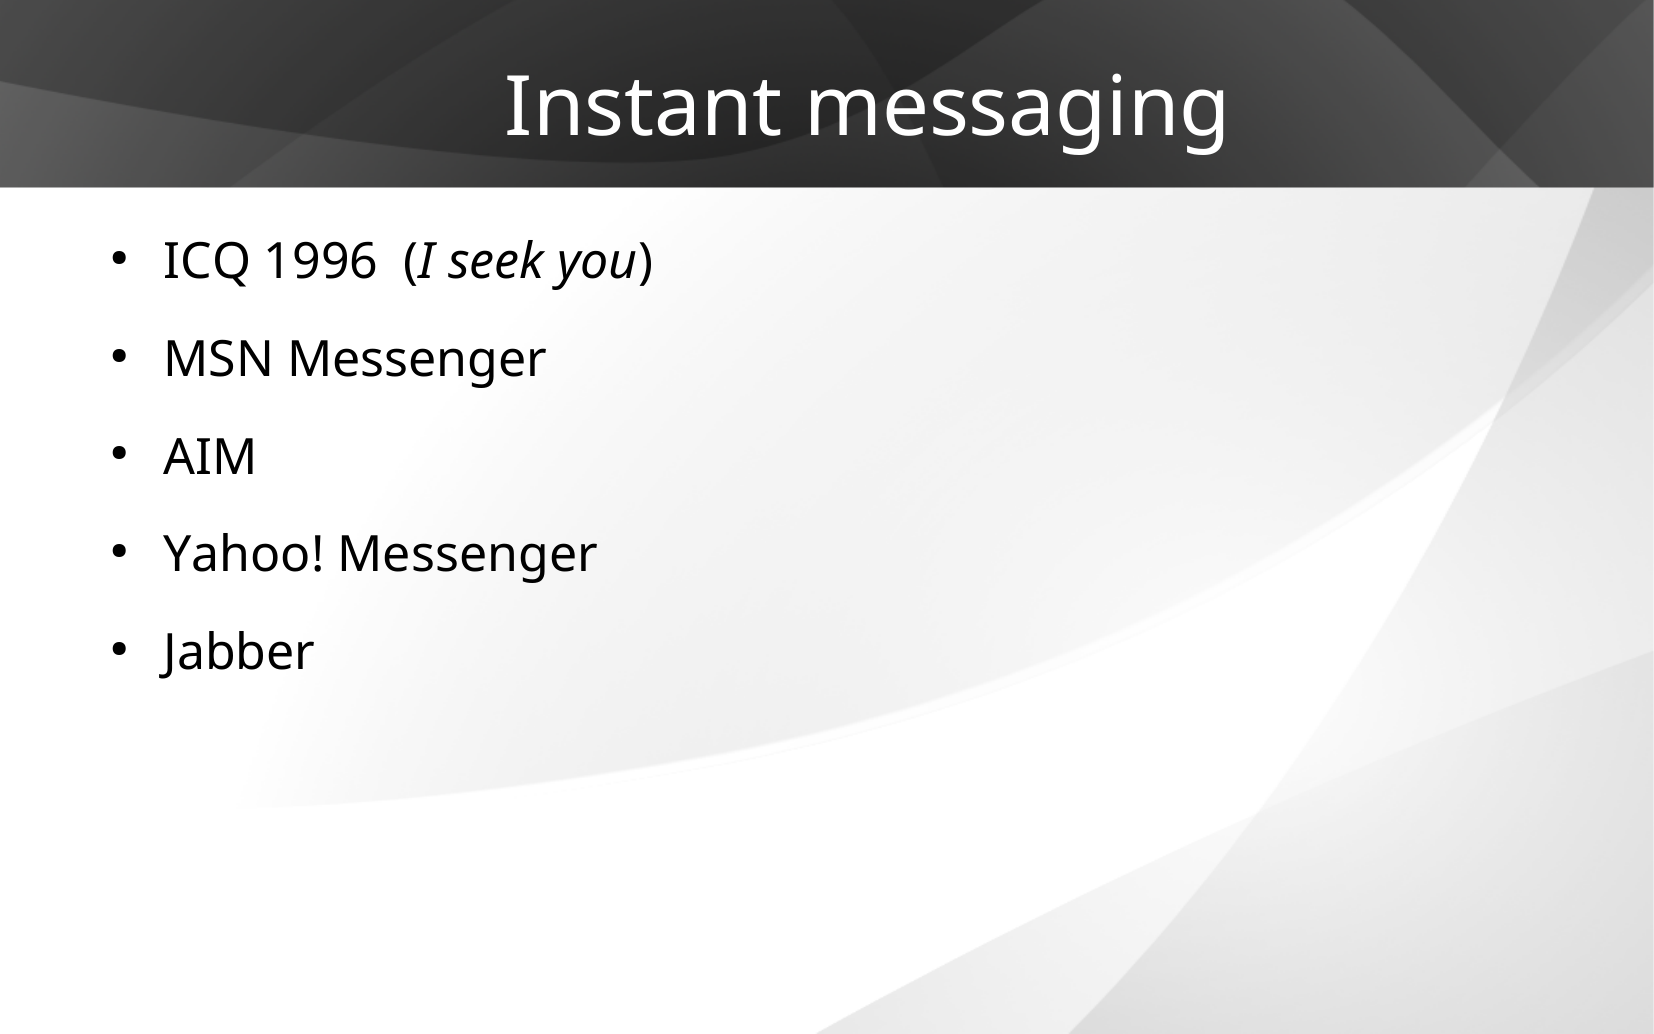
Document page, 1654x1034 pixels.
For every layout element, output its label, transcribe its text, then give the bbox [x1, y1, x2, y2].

list ICQ 1996 (I seek you) MSN Messenger AIM Yahoo! Messenger Jabber [75, 225, 1613, 1013]
title Instant messaging [124, 0, 1613, 208]
picture [0, 0, 1654, 1034]
